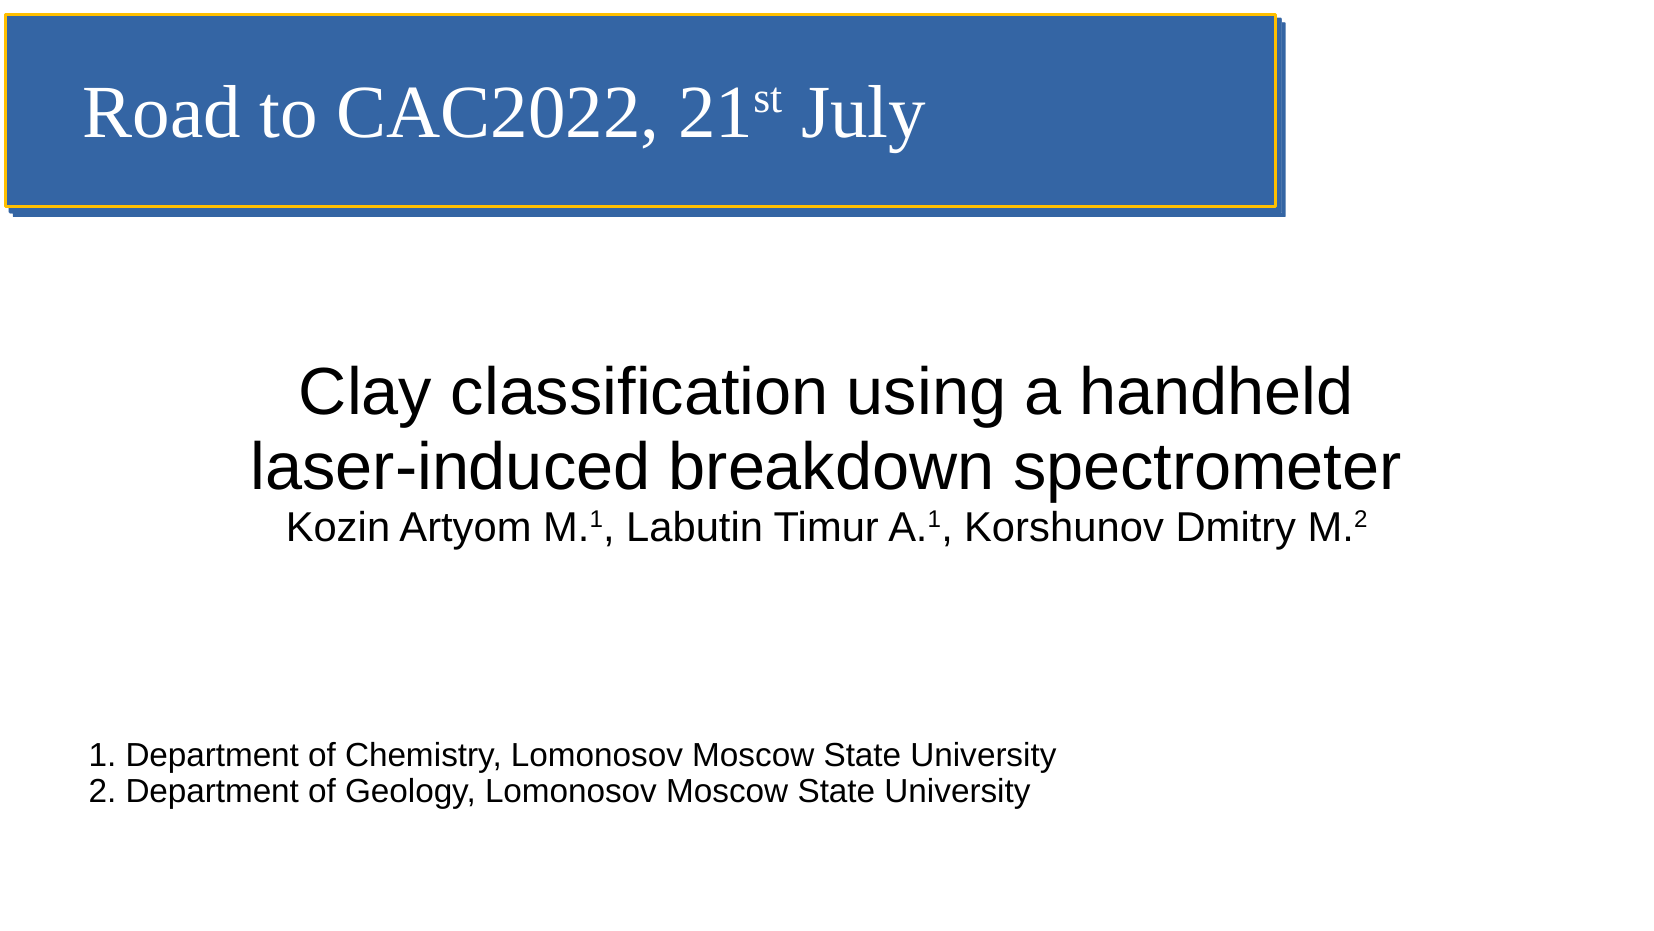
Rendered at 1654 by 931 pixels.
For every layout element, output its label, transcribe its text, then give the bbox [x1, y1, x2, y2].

title Road to CAC2022, 21st July [82, 35, 1235, 189]
subtitle Clay classification using a handheld laser-induced breakdown spectrometer Kozin Artyom M.1, Labutin Timur A.1, Korshunov Dmitry M.2 1. Department of Chemistry, Lomonosov Moscow State University 2. Department of Geology, Lomonosov Moscow State University [88, 301, 1565, 863]
